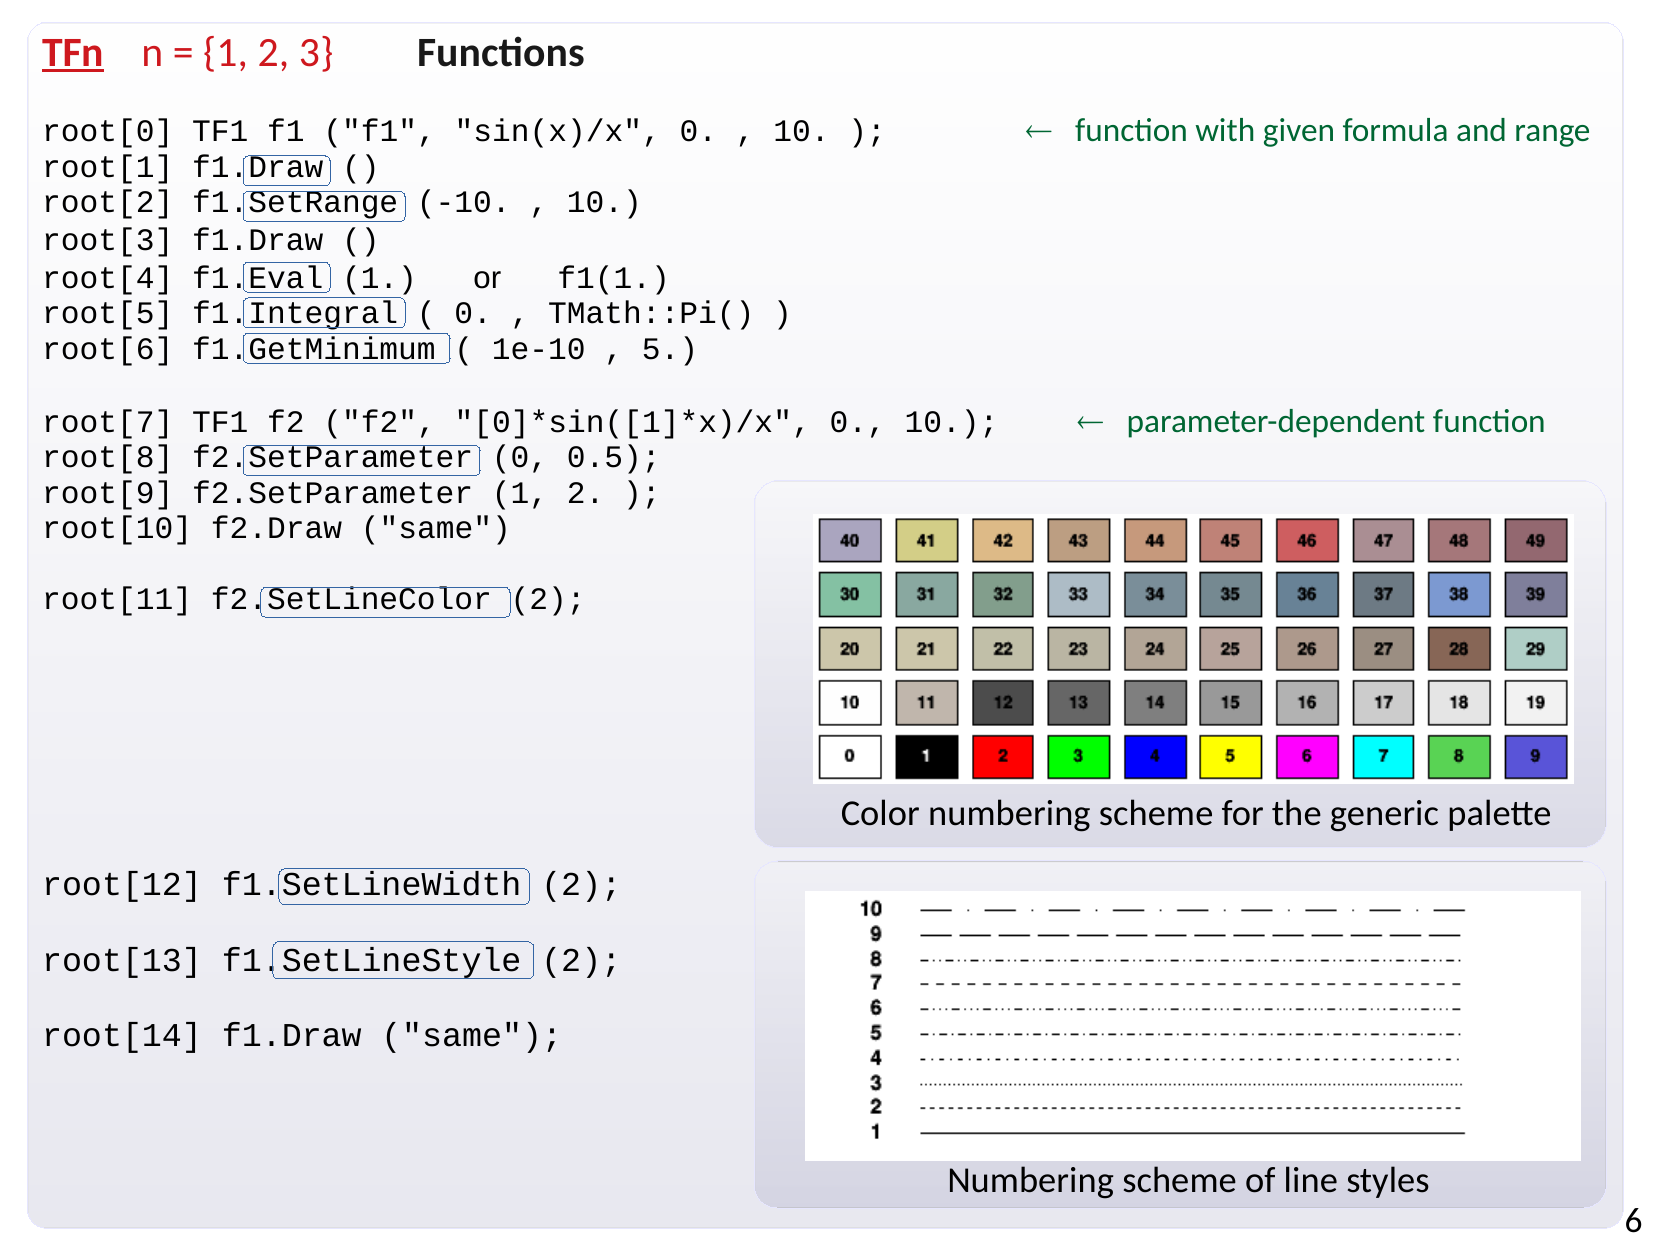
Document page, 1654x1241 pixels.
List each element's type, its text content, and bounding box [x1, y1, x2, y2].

text_box TFn n = {1, 2, 3} Functions root[0] TF1 f1 ("f1", "sin(x)/x", 0. , 10. );  function with given formula and range root[1] f1.Draw () root[2] f1.SetRange (-10. , 10.) root[3] f1.Draw () root[4] f1.Eval (1.) or f1(1.) root[5] f1.Integral ( 0. , TMath::Pi() ) root[6] f1.GetMinimum ( 1e-10 , 5.) root[7] TF1 f2 ("f2", "[0]*sin([1]*x)/x", 0., 10.);  parameter-dependent function root[8] f2.SetParameter (0, 0.5); root[9] f2.SetParameter (1, 2. ); root[10] f2.Draw ("same") root[11] f2.SetLineColor (2); root[12] f1.SetLineWidth (2); root[13] f1.SetLineStyle (2); root[14] f1.Draw ("same"); [27, 27, 1613, 1104]
text_box Numbering scheme of line styles [932, 1161, 1446, 1210]
text_box [27, 22, 1624, 1229]
picture [813, 514, 1574, 784]
text_box [754, 480, 1607, 848]
text_box Color numbering scheme for the generic palette [826, 790, 1568, 842]
picture [805, 891, 1581, 1161]
